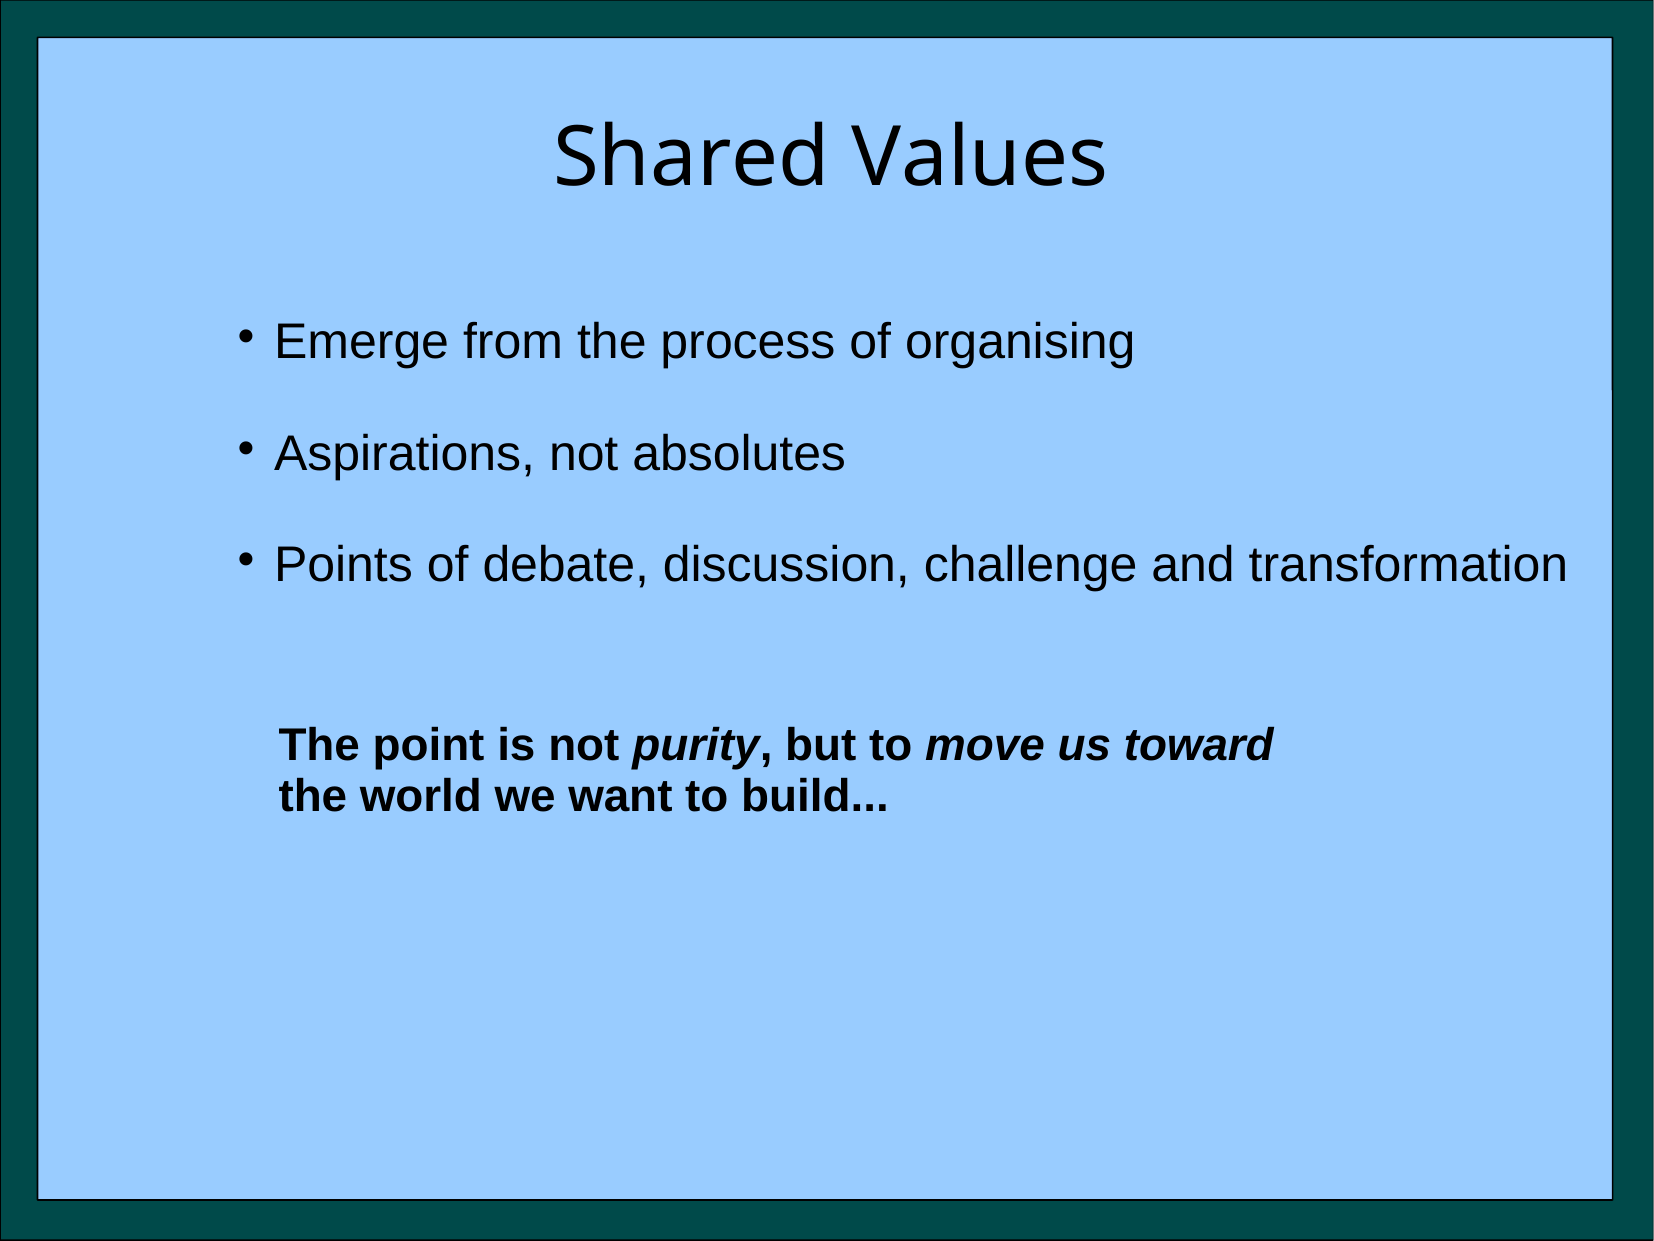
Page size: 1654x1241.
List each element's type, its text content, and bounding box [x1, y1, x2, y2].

text_box Shared Values [80, 99, 1582, 309]
text_box The point is not purity, but to move us toward the world we want to build... [263, 712, 1351, 863]
text_box [0, 0, 1654, 1241]
text_box Emerge from the process of organising Aspirations, not absolutes Points of debate, discussion, challenge and transformation [222, 306, 1580, 601]
